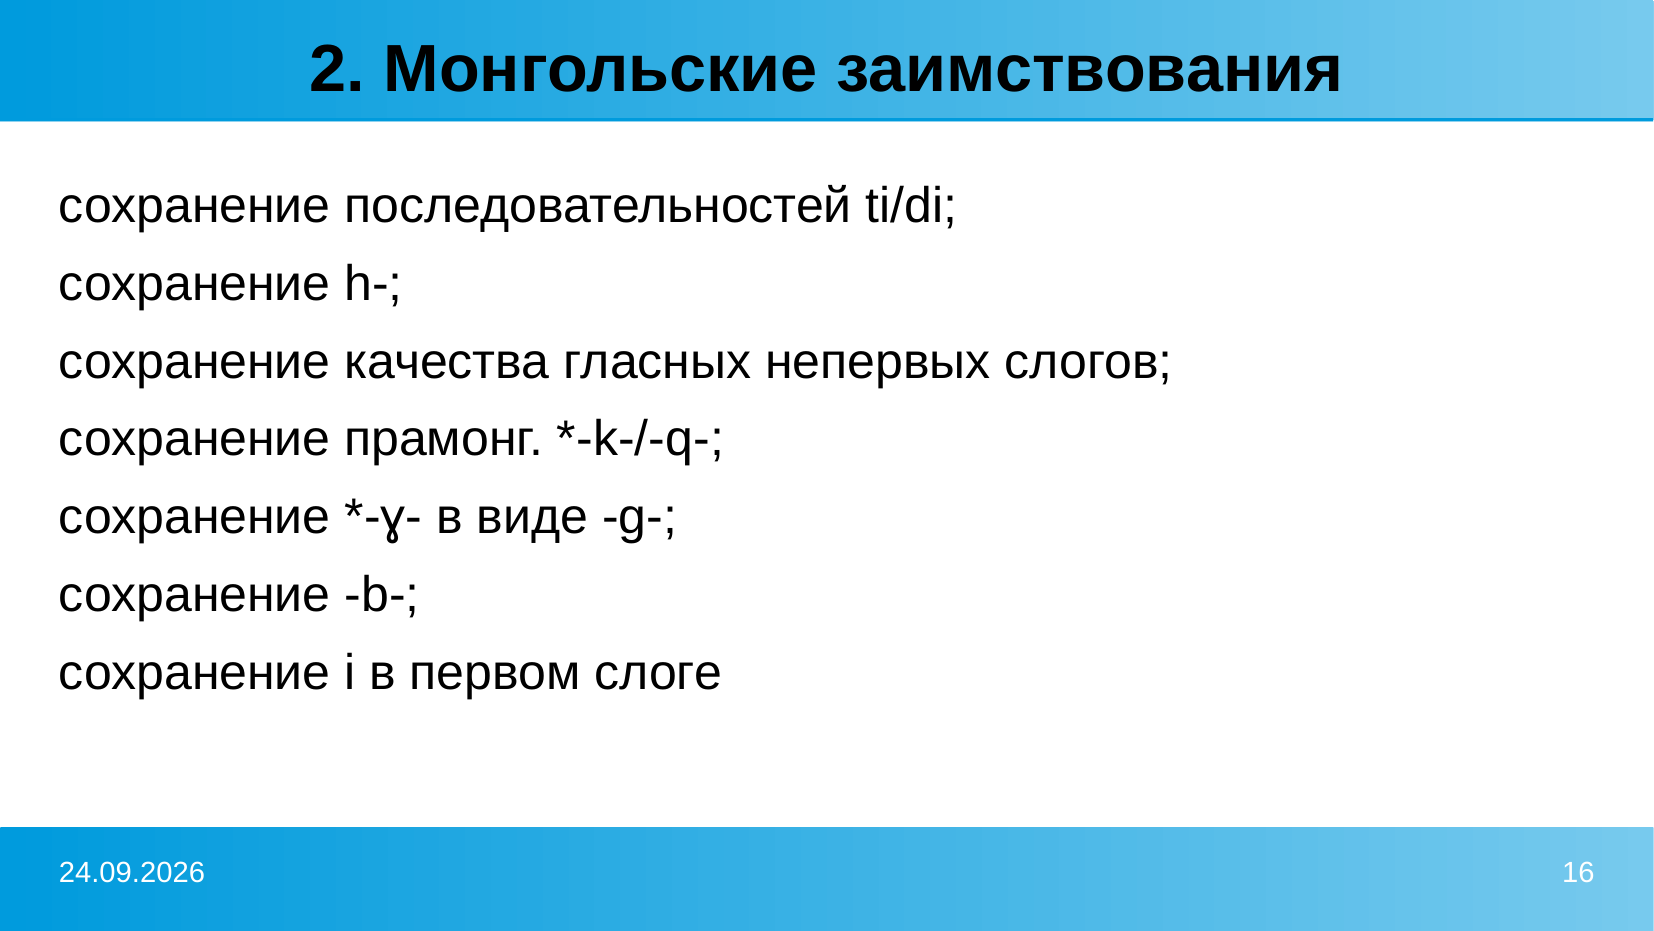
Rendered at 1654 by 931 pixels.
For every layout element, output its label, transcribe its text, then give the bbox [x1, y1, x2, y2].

title 2. Монгольские заимствования [59, 29, 1595, 108]
list сохранение последовательностей ti/di; сохранение h-; сохранение качества гласных непервых слогов; сохранение прамонг. *-k-/-q-; сохранение *-ɣ- в виде -g-; сохранение -b-; сохранение i в первом слоге [59, 177, 1595, 768]
